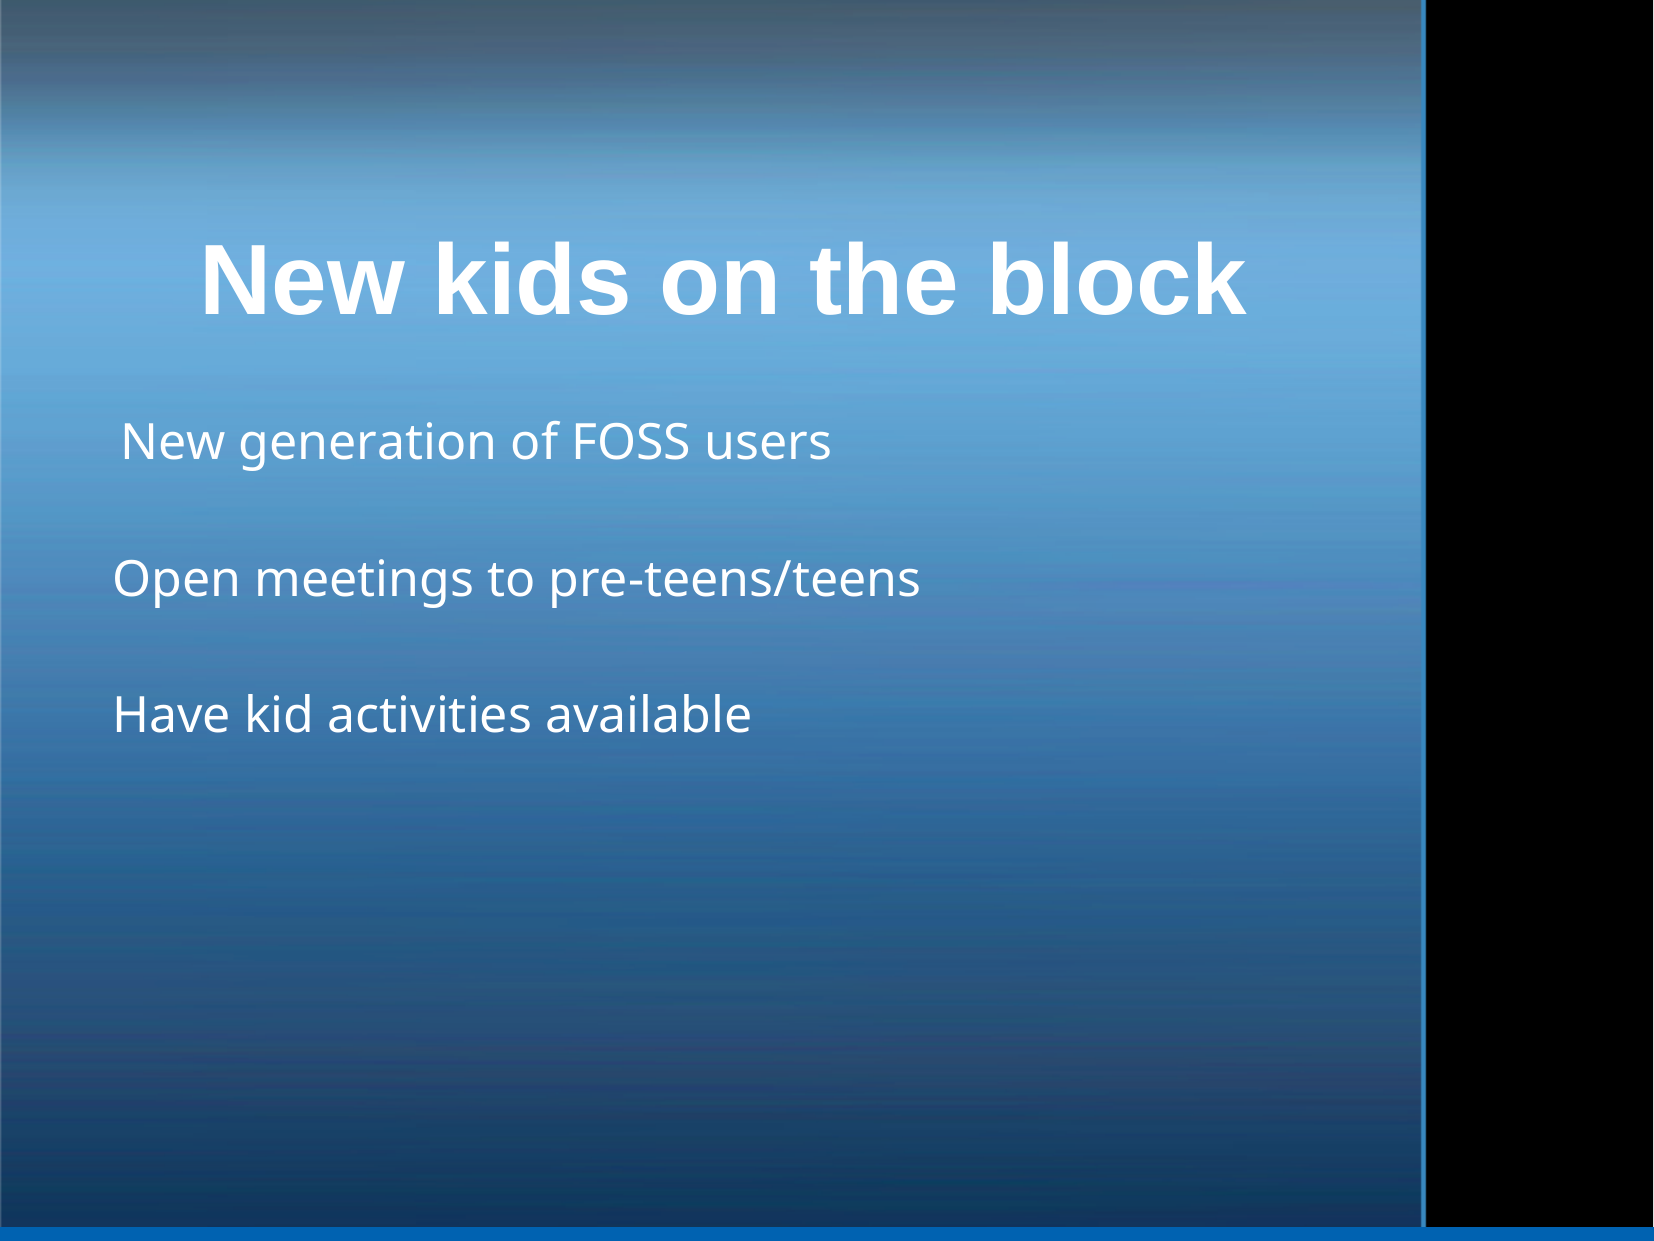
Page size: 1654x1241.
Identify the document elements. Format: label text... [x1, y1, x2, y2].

title New generation of FOSS users Open meetings to pre-teens/teens Have kid activities available [112, 359, 1351, 863]
title New kids on the block [0, 176, 1448, 384]
picture [0, 0, 1654, 1227]
